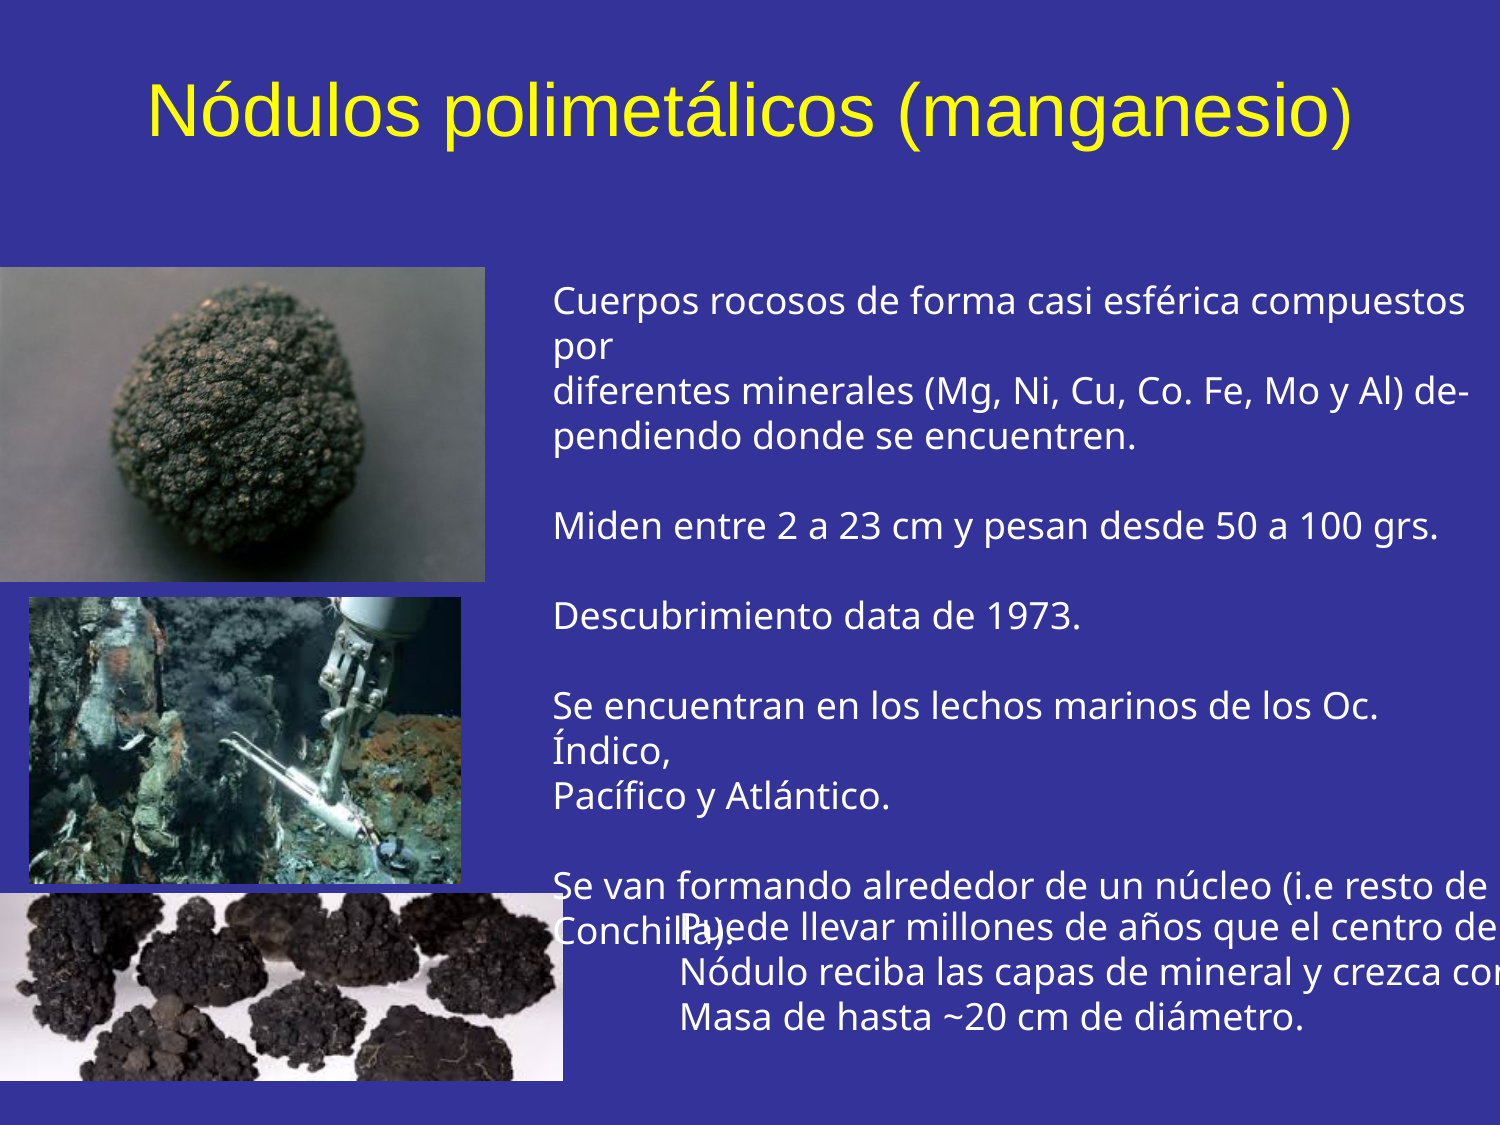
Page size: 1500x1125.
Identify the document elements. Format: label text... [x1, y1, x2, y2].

title Nódulos polimetálicos (manganesio) [75, 49, 1426, 163]
picture [29, 597, 461, 884]
text_box Cuerpos rocosos de forma casi esférica compuestos por diferentes minerales (Mg, Ni, Cu, Co. Fe, Mo y Al) de- pendiendo donde se encuentren. Miden entre 2 a 23 cm y pesan desde 50 a 100 grs. Descubrimiento data de 1973. Se encuentran en los lechos marinos de los Oc. Índico, Pacífico y Atlántico. Se van formando alrededor de un núcleo (i.e resto de Conchilla). [537, 269, 1500, 960]
picture [0, 267, 485, 582]
picture [0, 893, 563, 1081]
text_box Puede llevar millones de años que el centro del Nódulo reciba las capas de mineral y crezca con Masa de hasta ~20 cm de diámetro. [664, 895, 1500, 1047]
